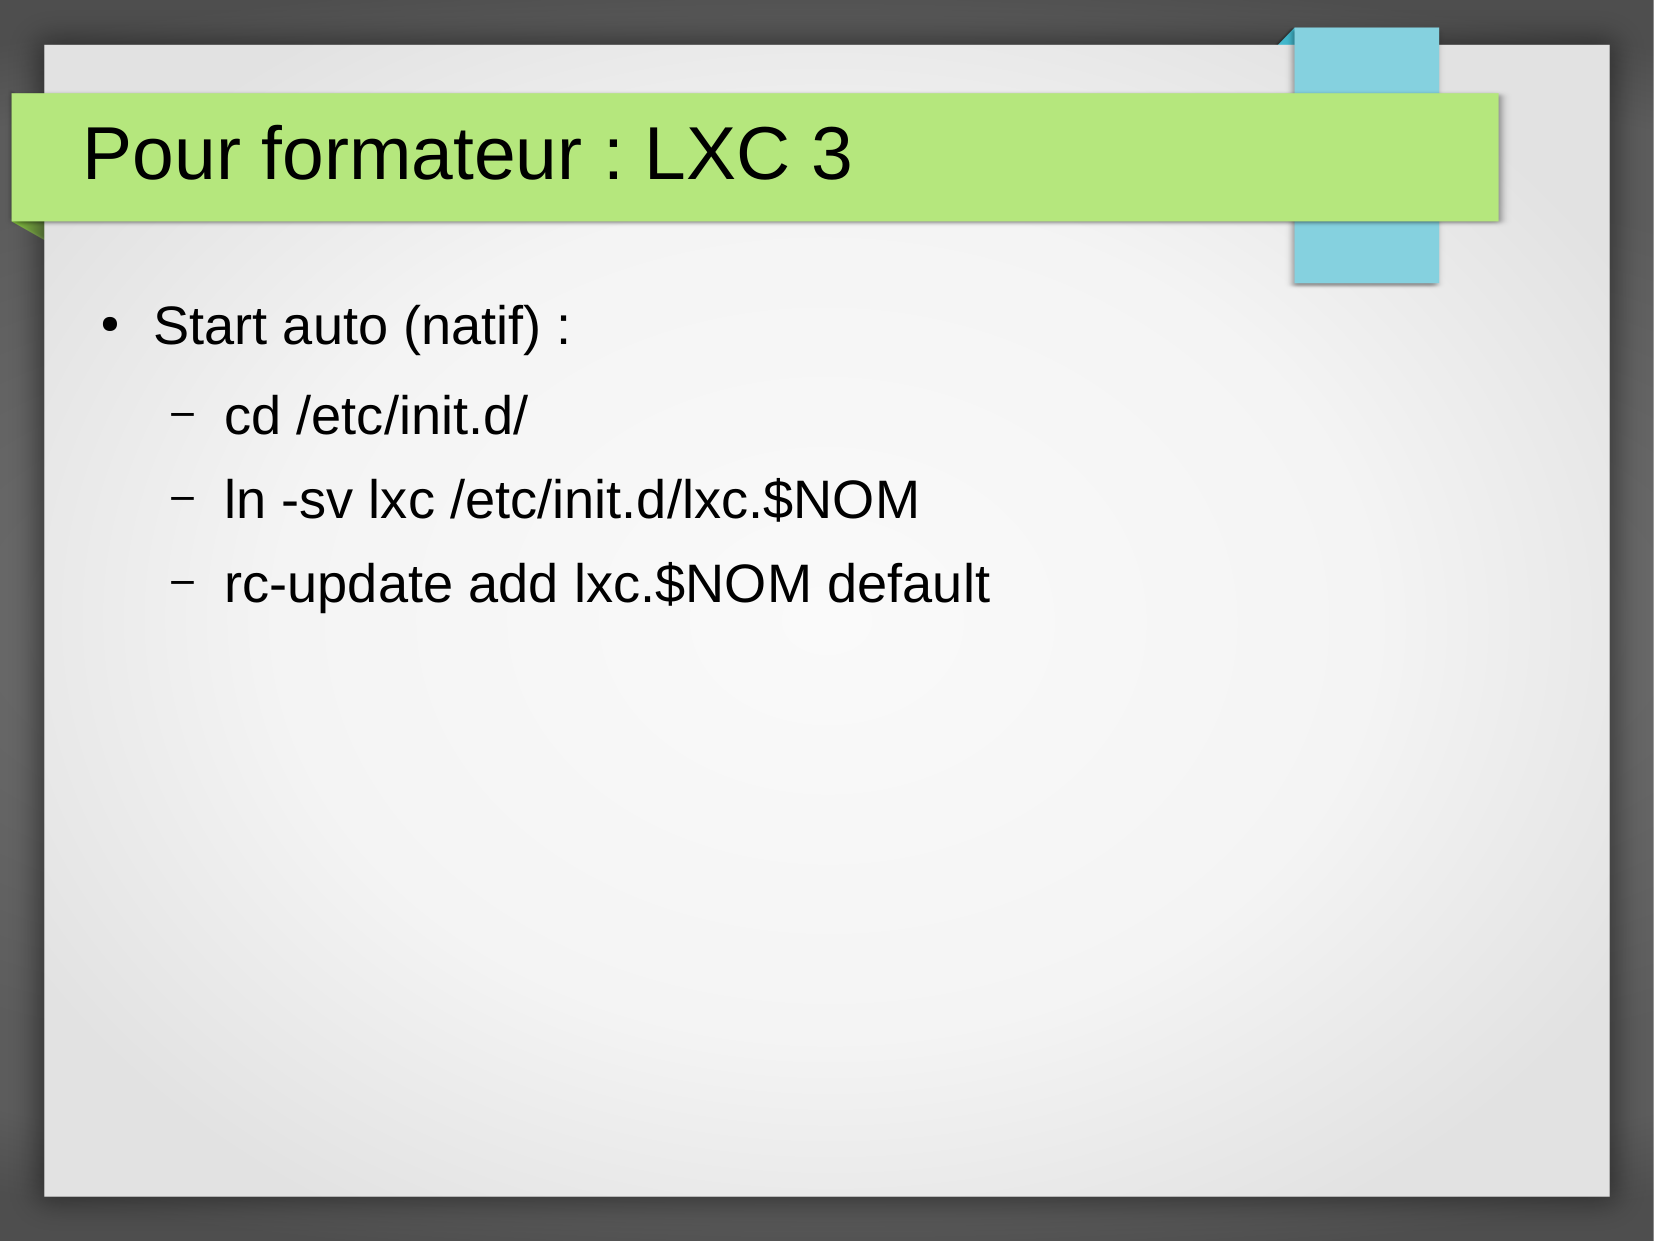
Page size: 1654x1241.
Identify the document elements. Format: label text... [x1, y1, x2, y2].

picture [0, 0, 1654, 1241]
list Start auto (natif) : cd /etc/init.d/ ln -sv lxc /etc/init.d/lxc.$NOM rc-update add lxc.$NOM default [82, 295, 1571, 1015]
title Pour formateur : LXC 3 [82, 94, 1264, 213]
